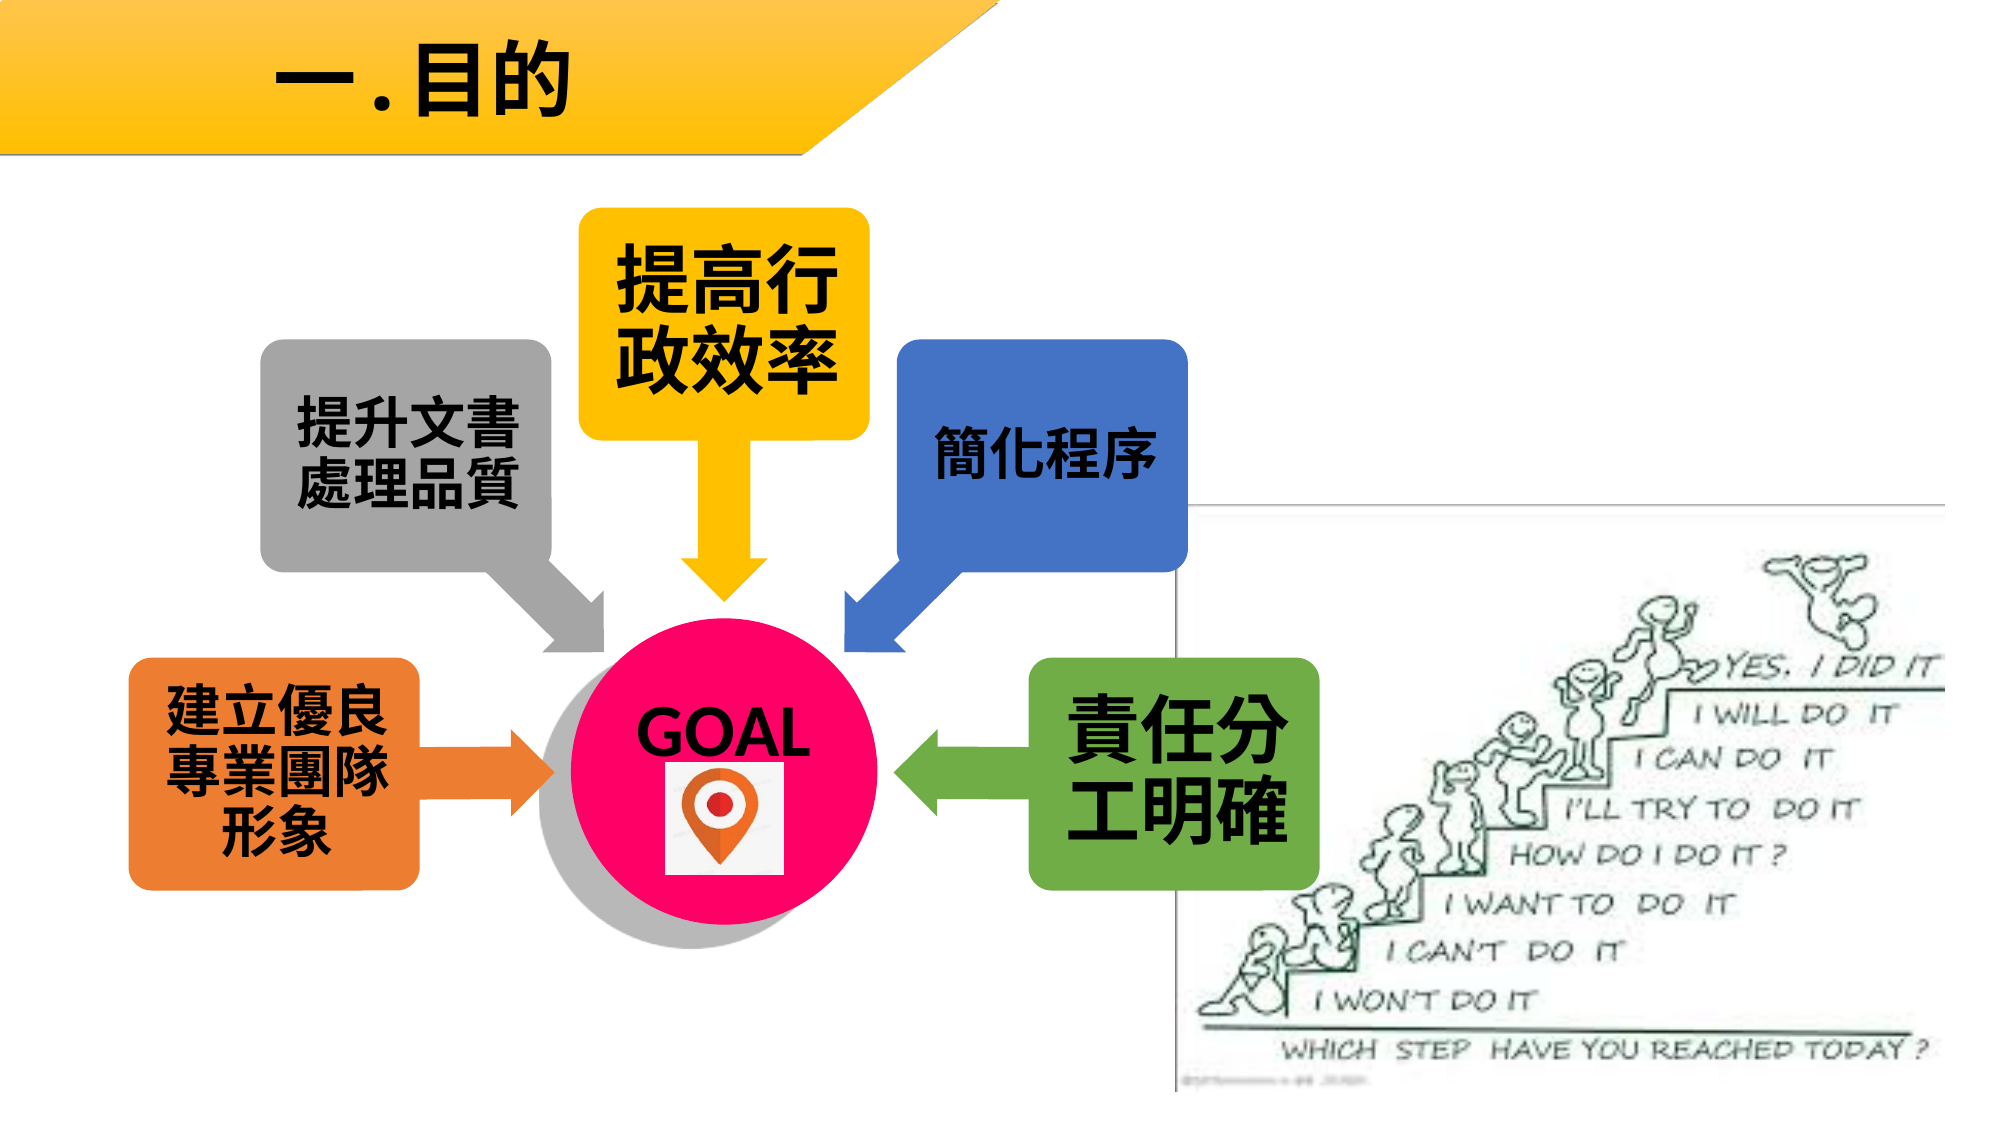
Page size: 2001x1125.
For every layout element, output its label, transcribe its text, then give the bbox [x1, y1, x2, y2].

text_box [844, 561, 962, 653]
text_box [420, 729, 555, 817]
text_box 簡化程序 [896, 339, 1188, 573]
picture [1175, 504, 1945, 1092]
text_box 建立優良專業團隊形象 [128, 657, 420, 891]
text_box 責任分工明確 [1028, 657, 1320, 891]
text_box 提升文書處理品質 [260, 339, 552, 573]
text_box GOAL [570, 618, 878, 925]
text_box [680, 441, 768, 603]
text_box 一.目的 [0, 0, 1001, 155]
text_box 提高行政效率 [578, 207, 870, 441]
text_box [893, 729, 1028, 817]
picture [665, 762, 784, 875]
text_box [486, 560, 604, 653]
